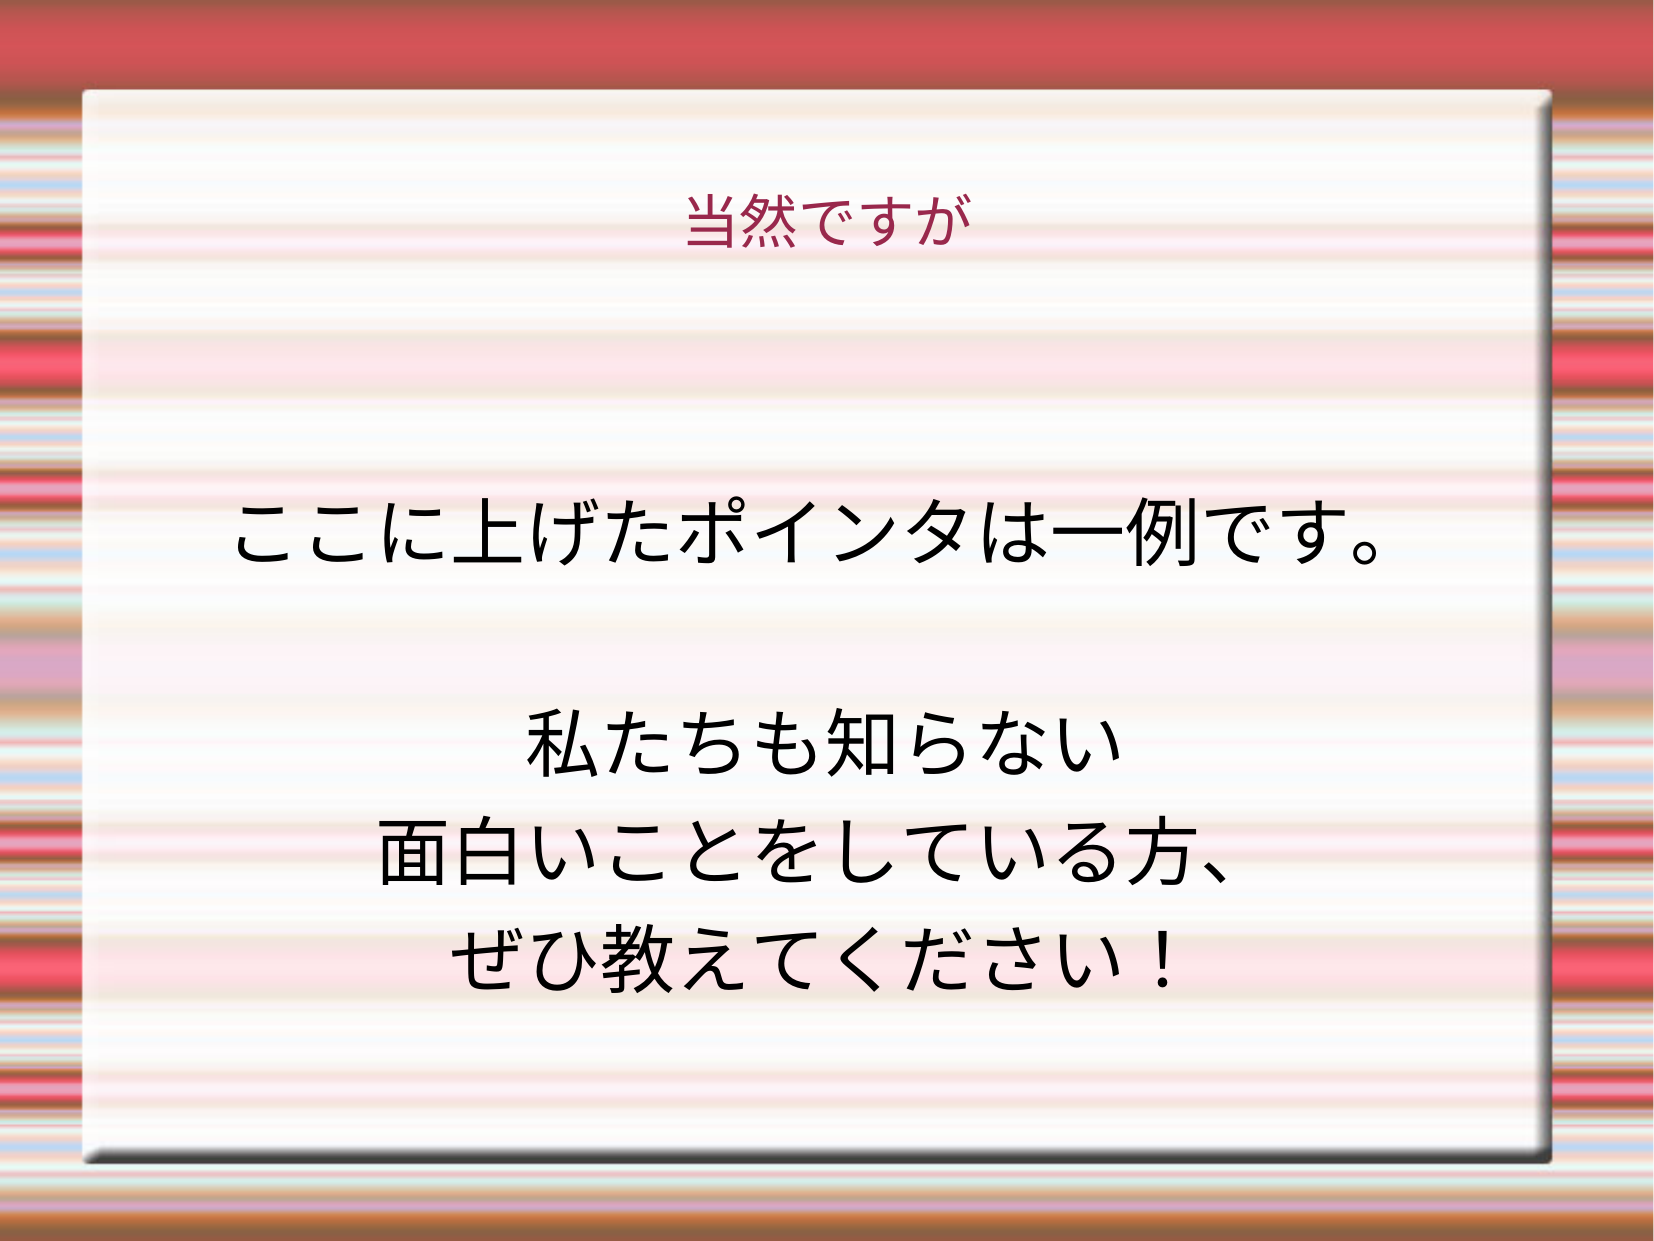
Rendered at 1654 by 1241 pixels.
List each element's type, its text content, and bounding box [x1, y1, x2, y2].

title 当然ですが [121, 114, 1534, 322]
subtitle ここに上げたポインタは一例です。 私たちも知らない 面白いことをしている方、 ぜひ教えてください！ [134, 350, 1516, 1133]
picture [0, 0, 1654, 1241]
